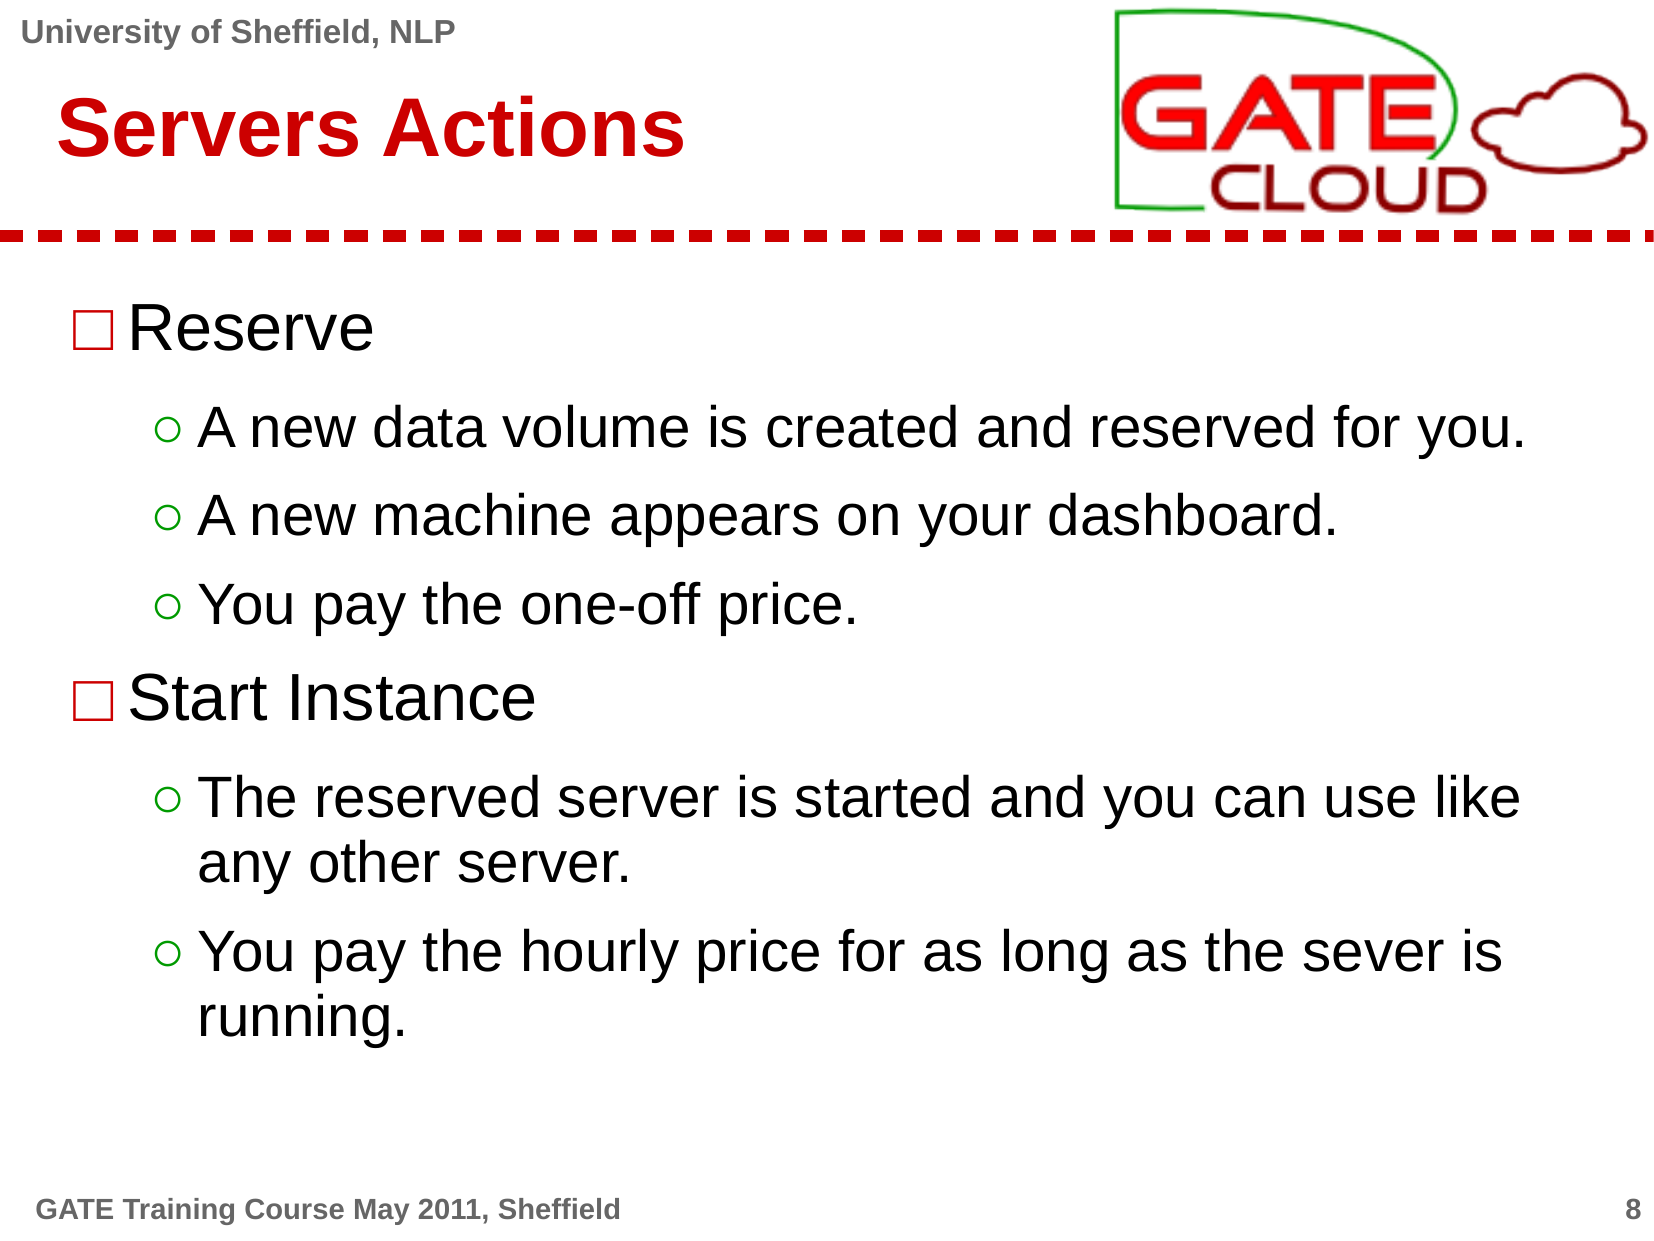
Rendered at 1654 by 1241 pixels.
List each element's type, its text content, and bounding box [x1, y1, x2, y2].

list Reserve A new data volume is created and reserved for you. A new machine appears on your dashboard. You pay the one-off price. Start Instance The reserved server is started and you can use like any other server. You pay the hourly price for as long as the sever is running. [56, 290, 1598, 1109]
title Servers Actions [56, 49, 1120, 207]
picture [1110, 5, 1654, 223]
